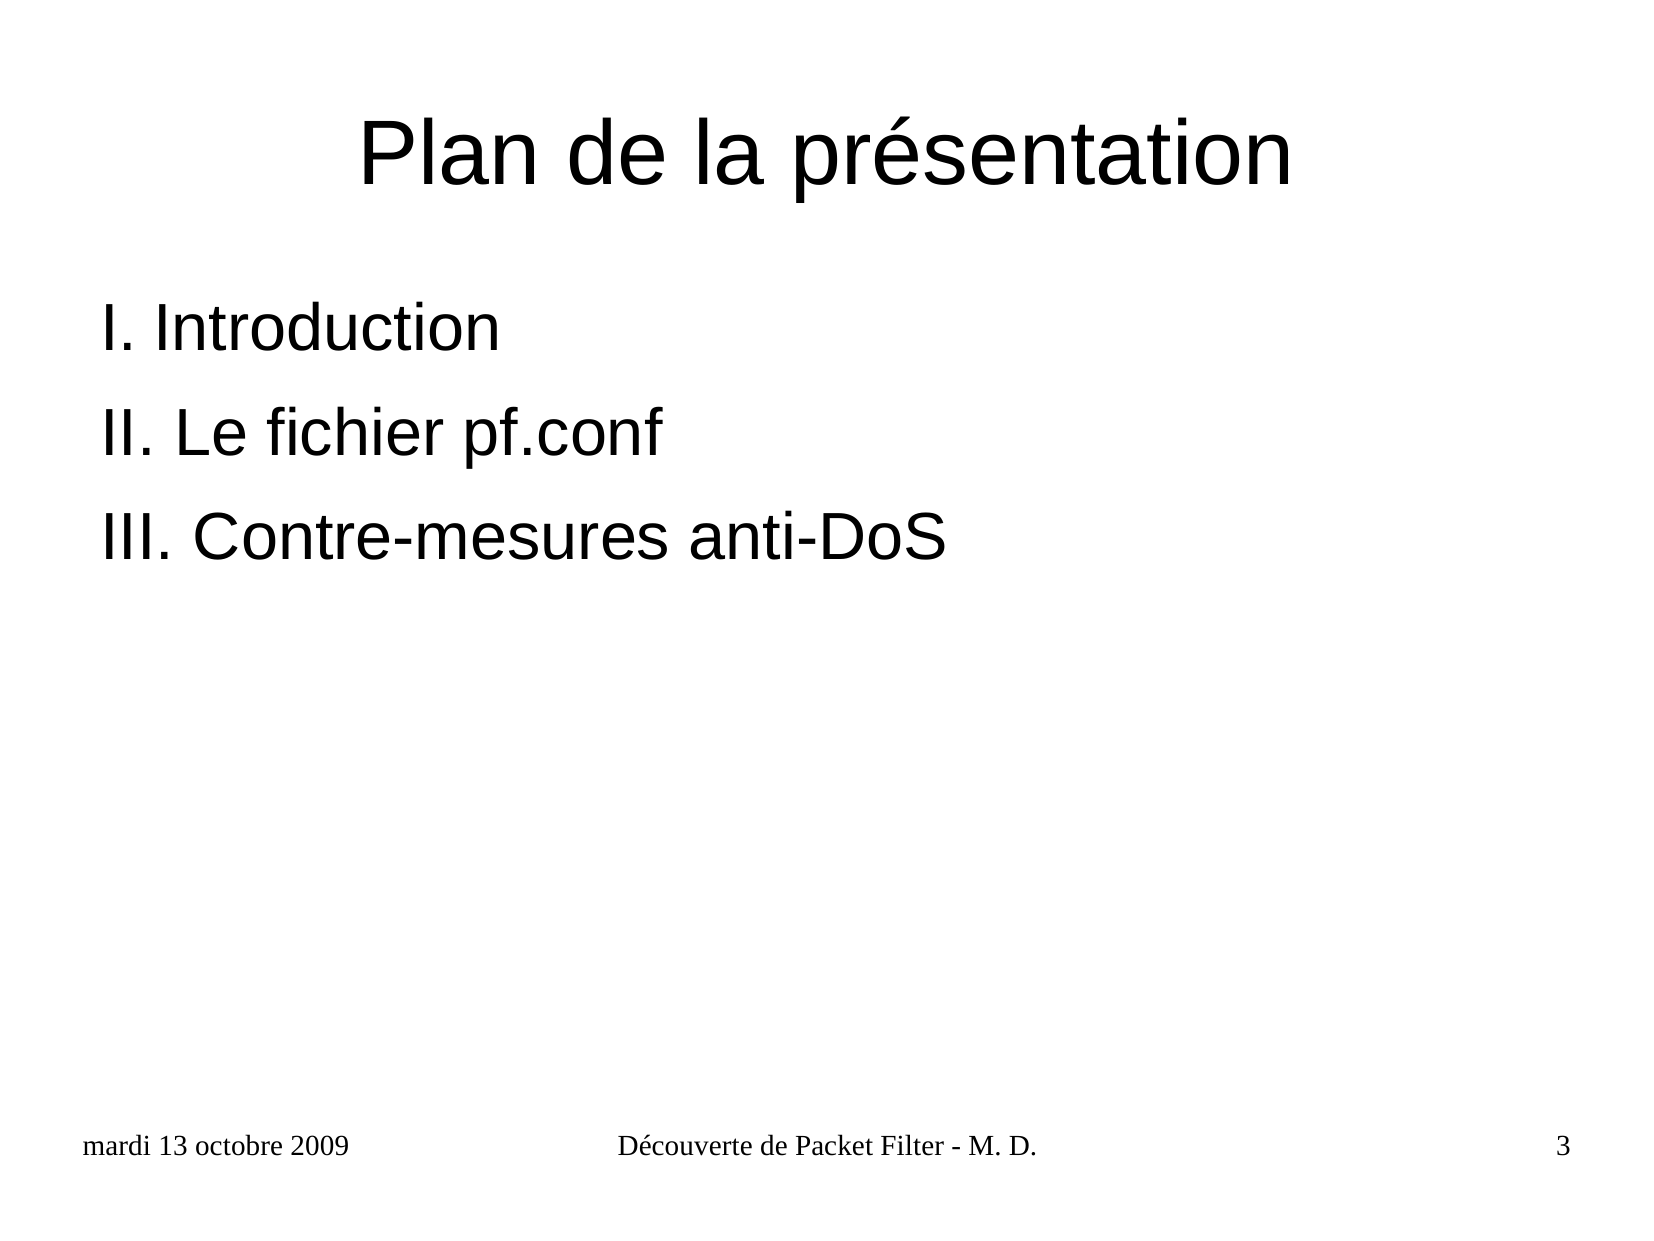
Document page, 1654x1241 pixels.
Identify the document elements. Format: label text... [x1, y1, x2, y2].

title Plan de la présentation [82, 49, 1571, 257]
list Introduction Le fichier pf.conf Contre-mesures anti-DoS [82, 290, 1571, 1109]
